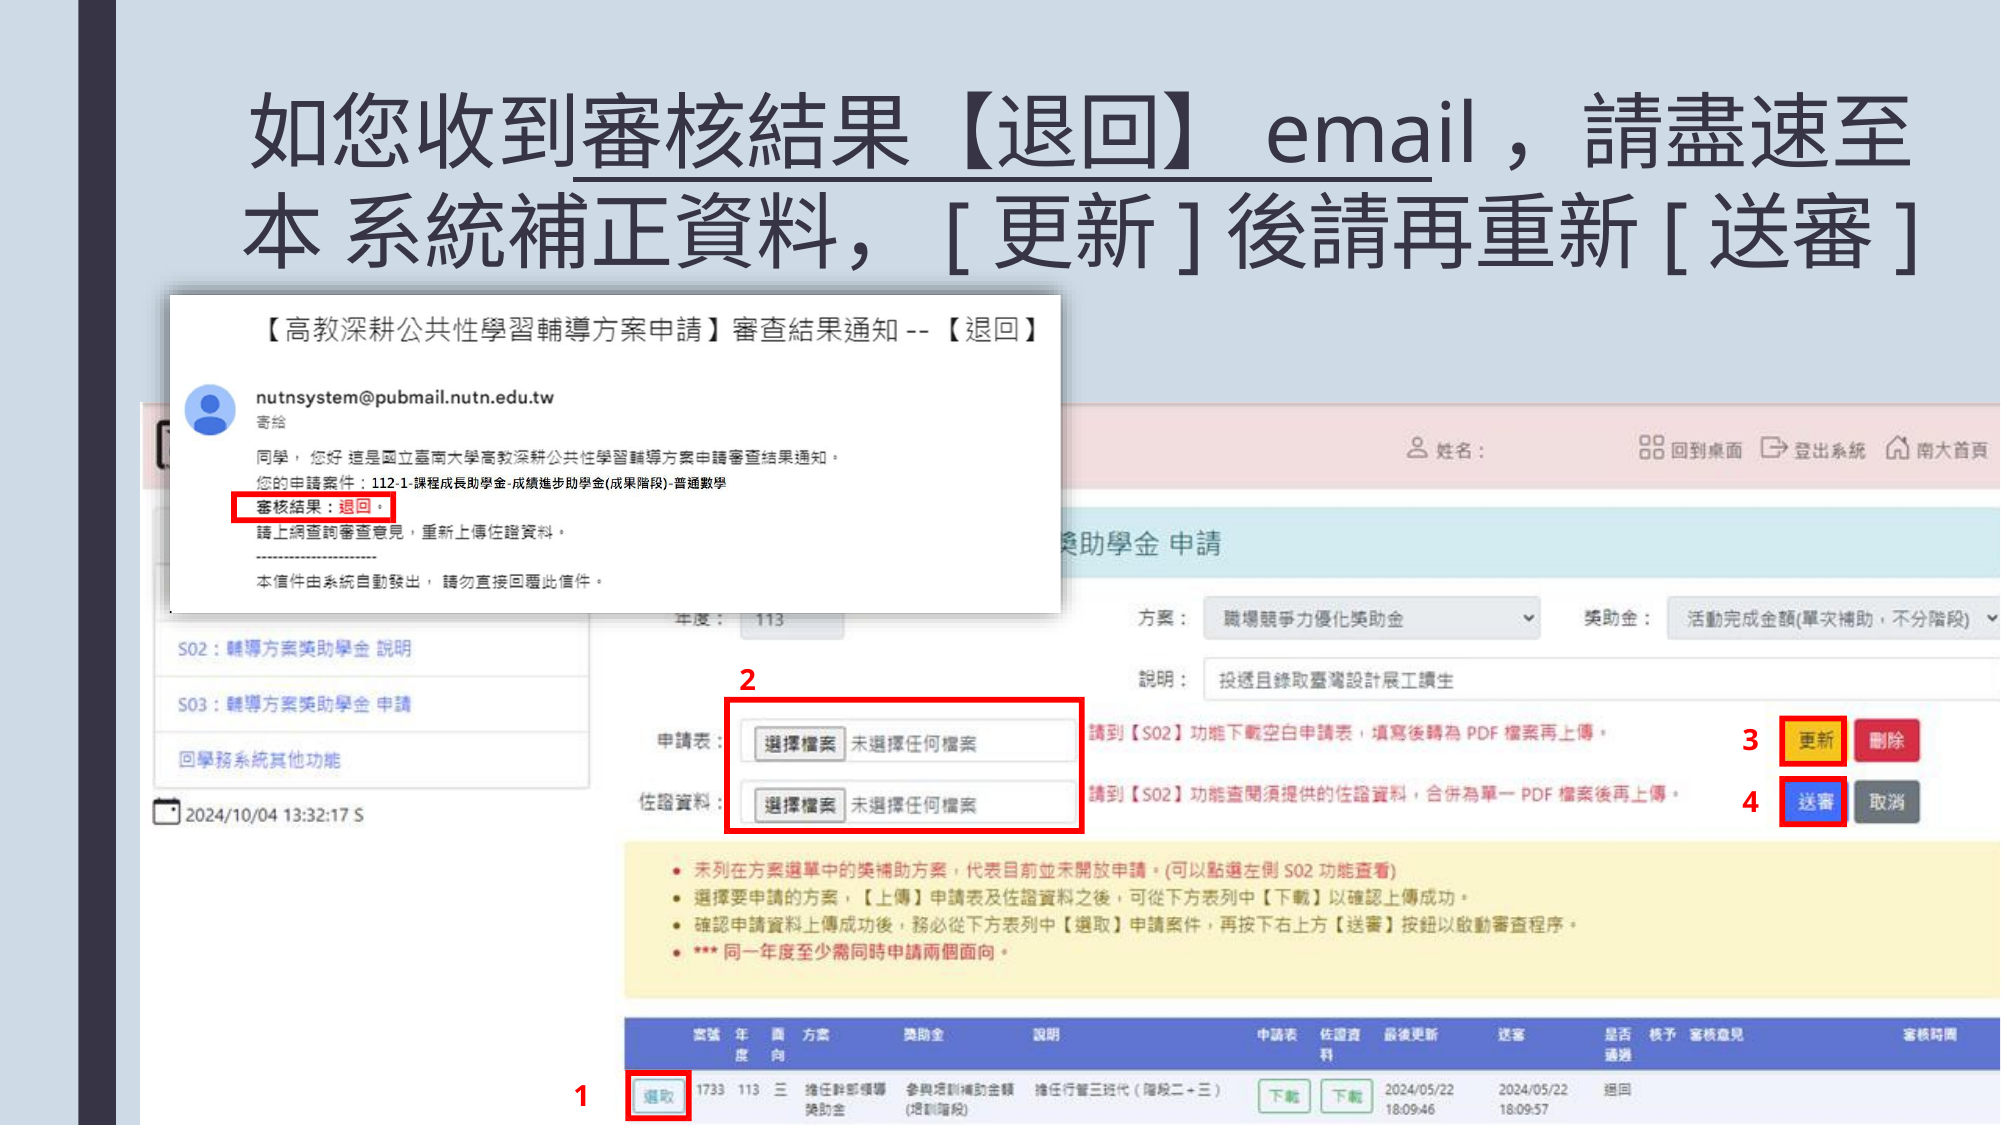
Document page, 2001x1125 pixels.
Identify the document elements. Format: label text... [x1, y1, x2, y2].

text_box [138, 264, 2000, 1125]
text_box 1 [571, 1074, 594, 1115]
text_box 2 [737, 659, 759, 699]
text_box 3 4 [1740, 719, 1763, 821]
title 如您收到審核結果【退回】email，請盡速至本 系統補正資料，[更新]後請再重新[送審] [237, 77, 1935, 282]
